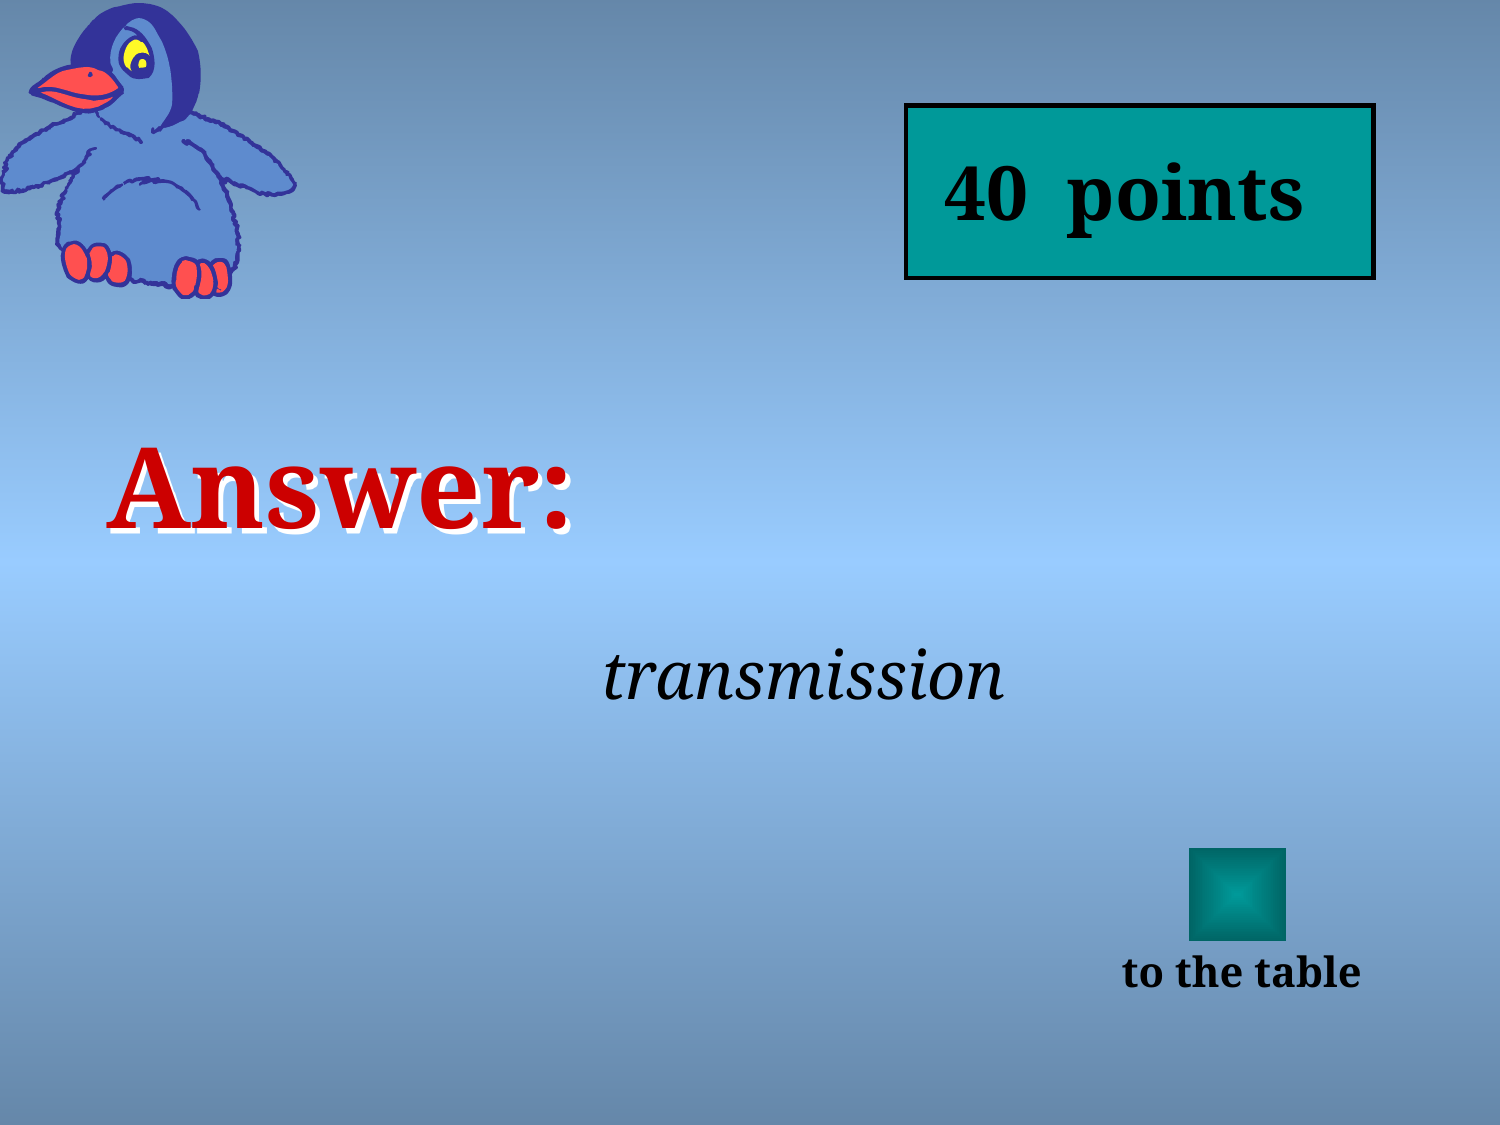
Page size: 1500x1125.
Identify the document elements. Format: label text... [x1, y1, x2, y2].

title Answer: [91, 391, 848, 577]
text_box 40 points [929, 138, 1342, 244]
text_box transmission [349, 625, 1258, 721]
text_box [905, 105, 1374, 279]
text_box [1189, 848, 1286, 941]
text_box to the table [1067, 938, 1416, 1004]
